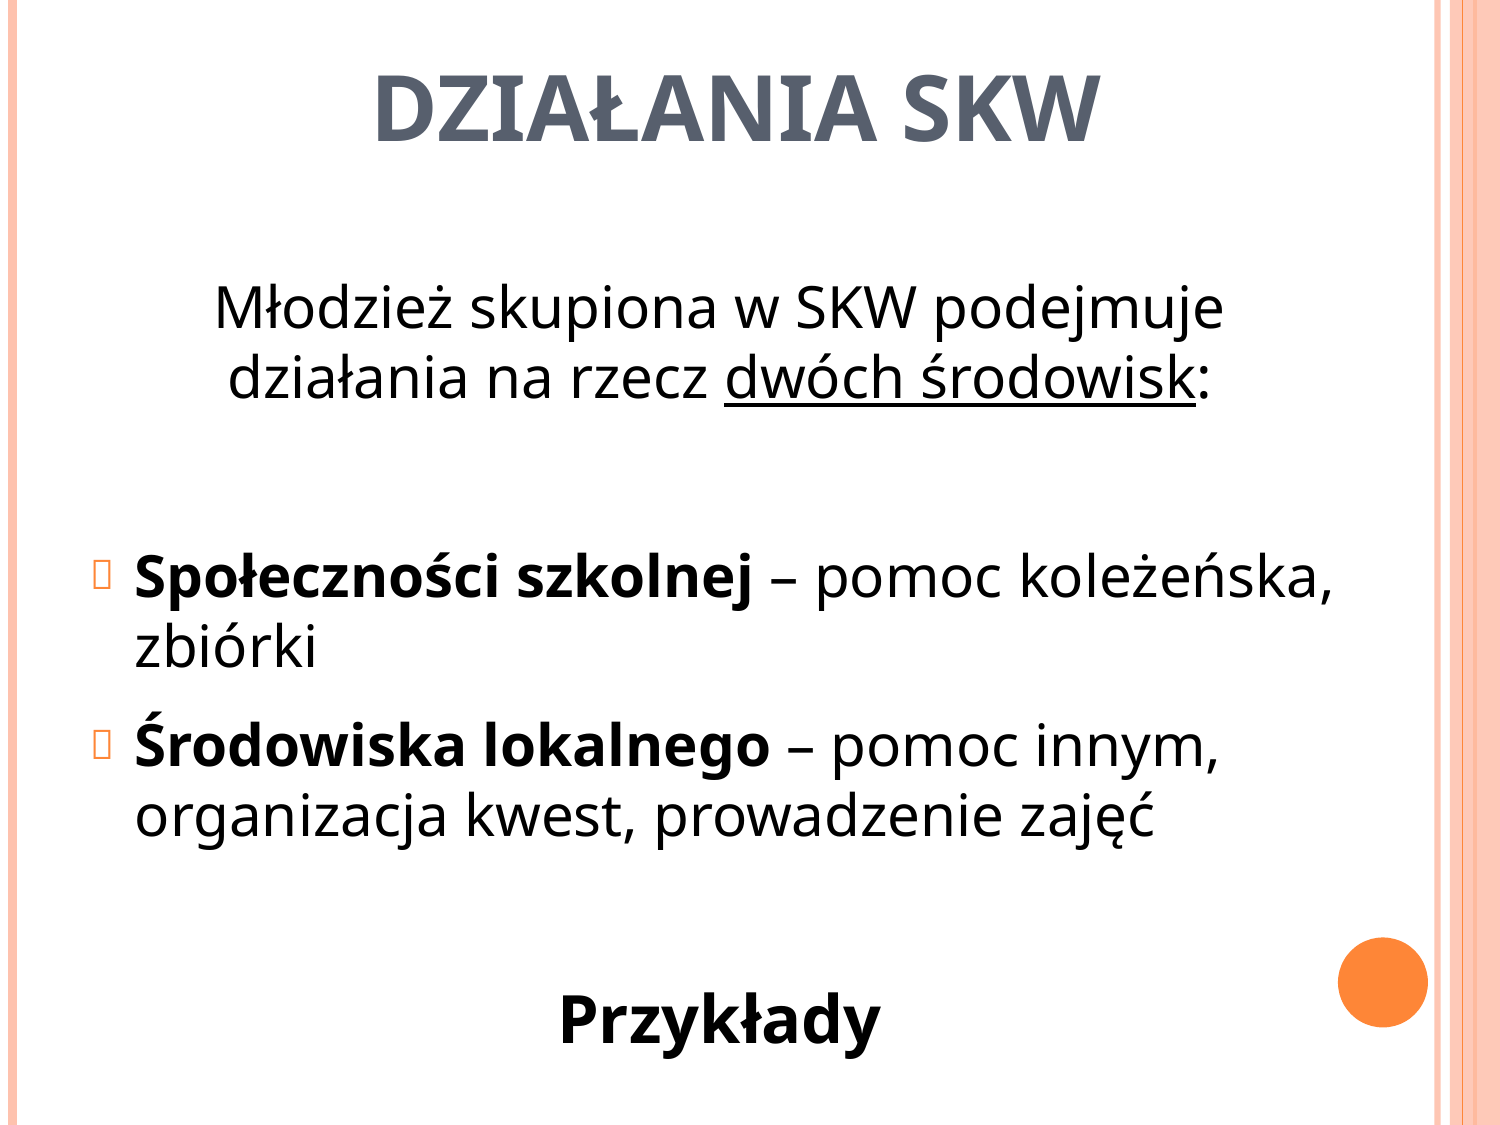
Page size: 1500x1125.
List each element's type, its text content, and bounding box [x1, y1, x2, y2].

list Młodzież skupiona w SKW podejmuje działania na rzecz dwóch środowisk: Społeczności szkolnej – pomoc koleżeńska, zbiórki Środowiska lokalnego – pomoc innym, organizacja kwest, prowadzenie zajęć Przykłady [75, 262, 1365, 1062]
title DZIAŁANIA SKW [123, 42, 1349, 197]
